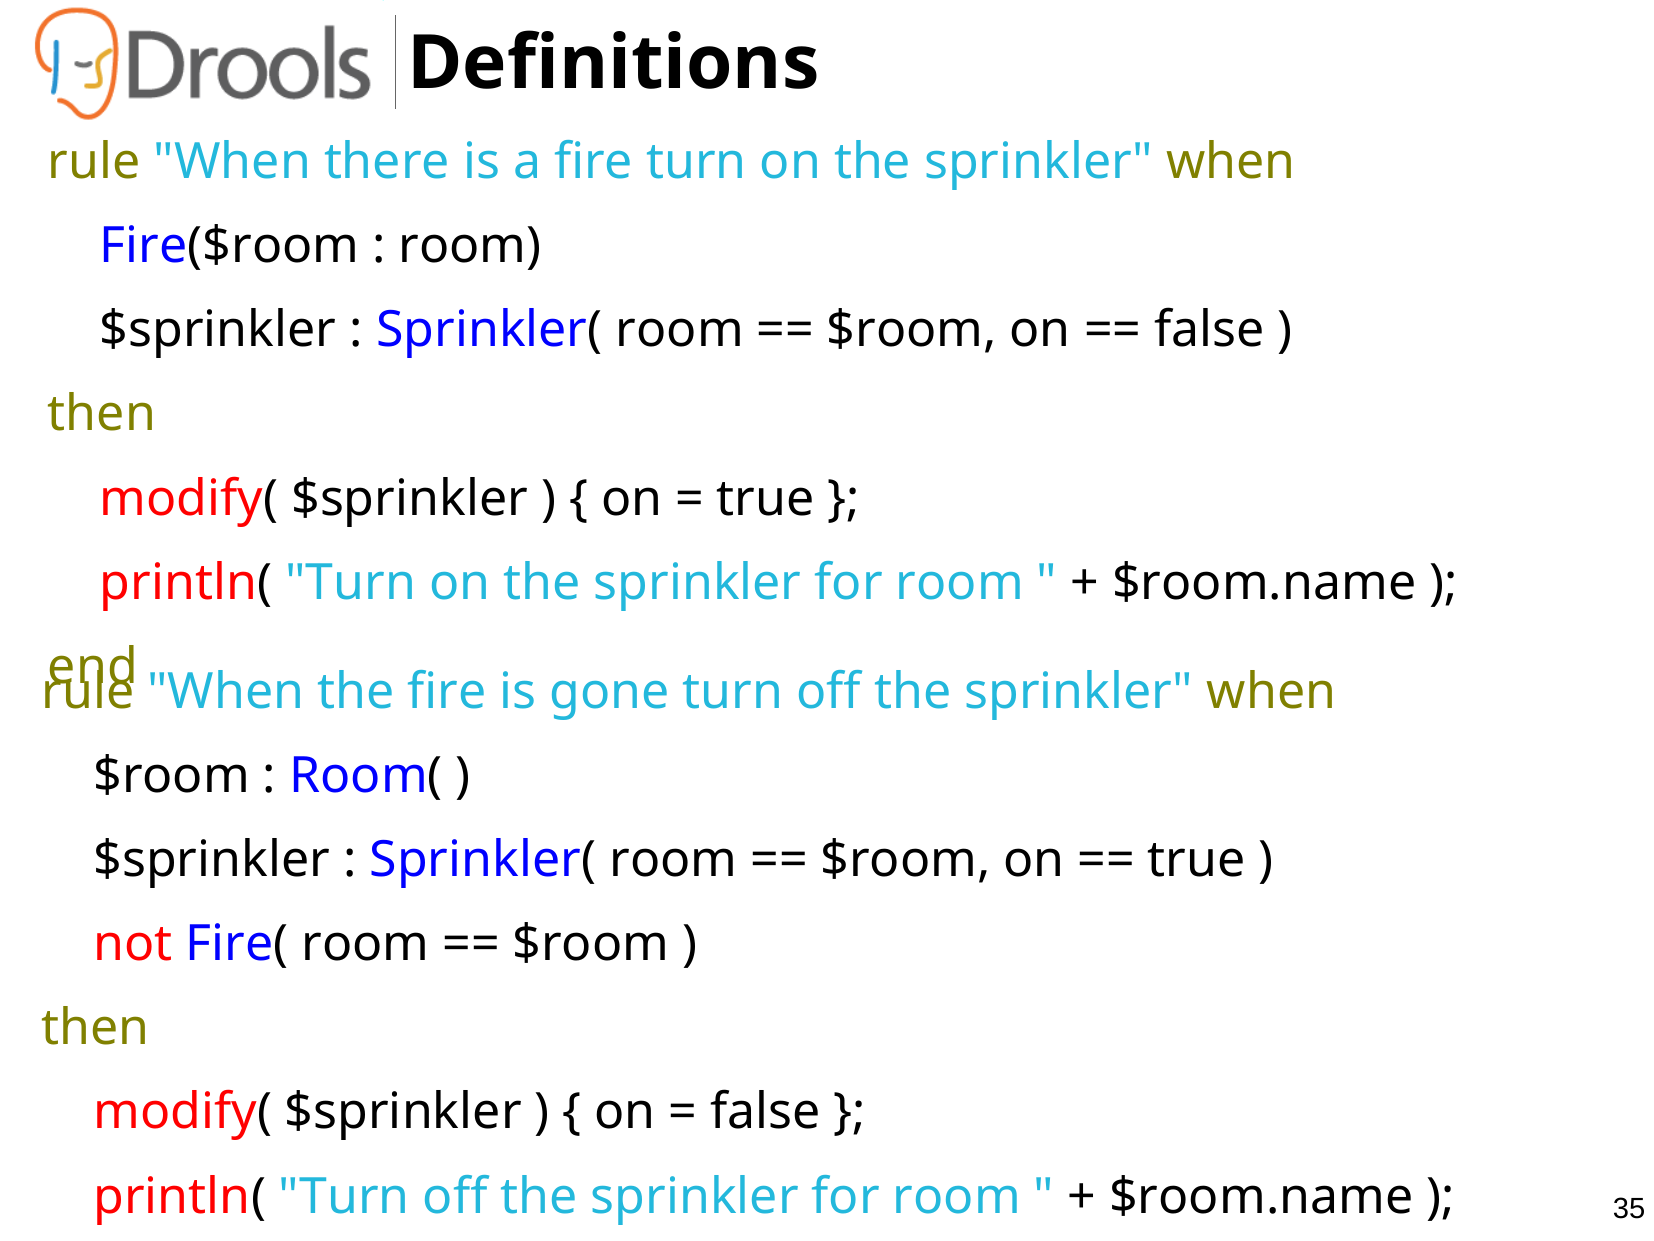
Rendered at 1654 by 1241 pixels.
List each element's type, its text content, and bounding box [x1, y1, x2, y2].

list rule "When the fire is gone turn off the sprinkler" when $room : Room( ) $sprinkler : Sprinkler( room == $room, on == true ) not Fire( room == $room ) then modify( $sprinkler ) { on = false }; println( "Turn off the sprinkler for room " + $room.name ); end [41, 654, 1548, 1241]
title Definitions [407, 6, 1618, 113]
list rule "When there is a fire turn on the sprinkler" when Fire($room : room) $sprinkler : Sprinkler( room == $room, on == false ) then modify( $sprinkler ) { on = true }; println( "Turn on the sprinkler for room " + $room.name ); end [47, 125, 1648, 682]
picture [29, 0, 384, 126]
